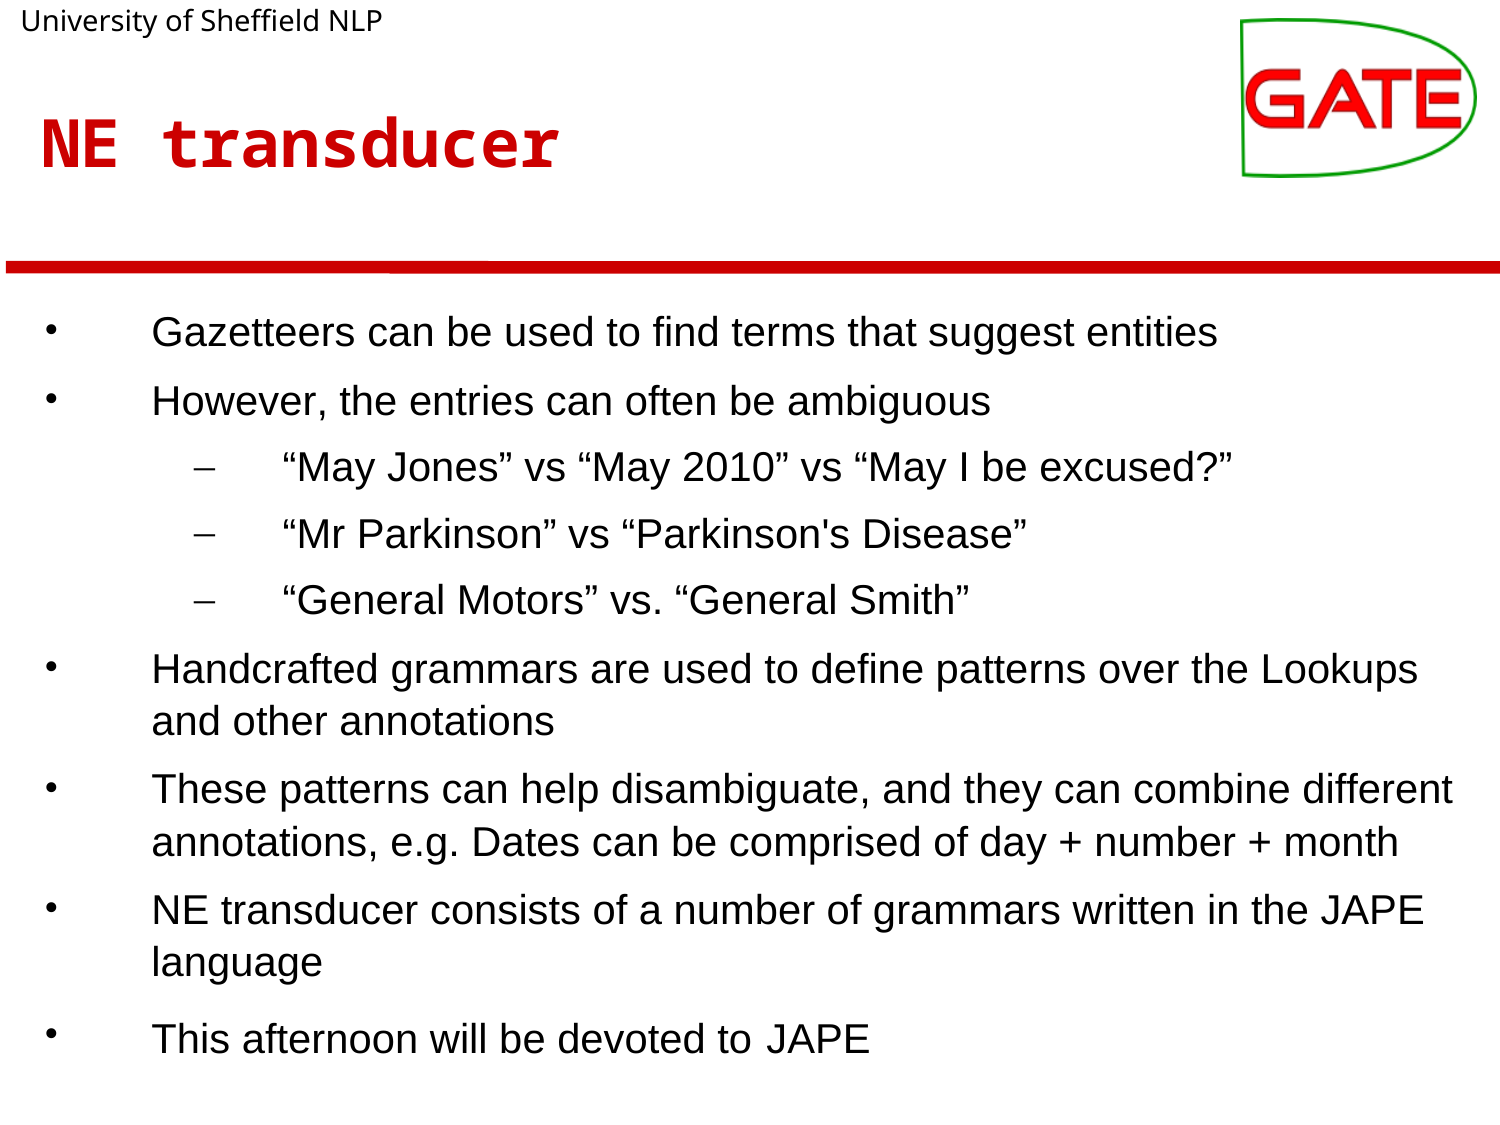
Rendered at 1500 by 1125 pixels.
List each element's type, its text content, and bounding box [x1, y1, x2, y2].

picture [1240, 18, 1477, 178]
text_box NE transducer [41, 45, 1387, 243]
text_box Gazetteers can be used to find terms that suggest entities However, the entries can often be ambiguous “May Jones” vs “May 2010” vs “May I be excused?” “Mr Parkinson” vs “Parkinson's Disease” “General Motors” vs. “General Smith” Handcrafted grammars are used to define patterns over the Lookups and other annotations These patterns can help disambiguate, and they can combine different annotations, e.g. Dates can be comprised of day + number + month NE transducer consists of a number of grammars written in the JAPE language This afternoon will be devoted to JAPE [29, 295, 1477, 1093]
